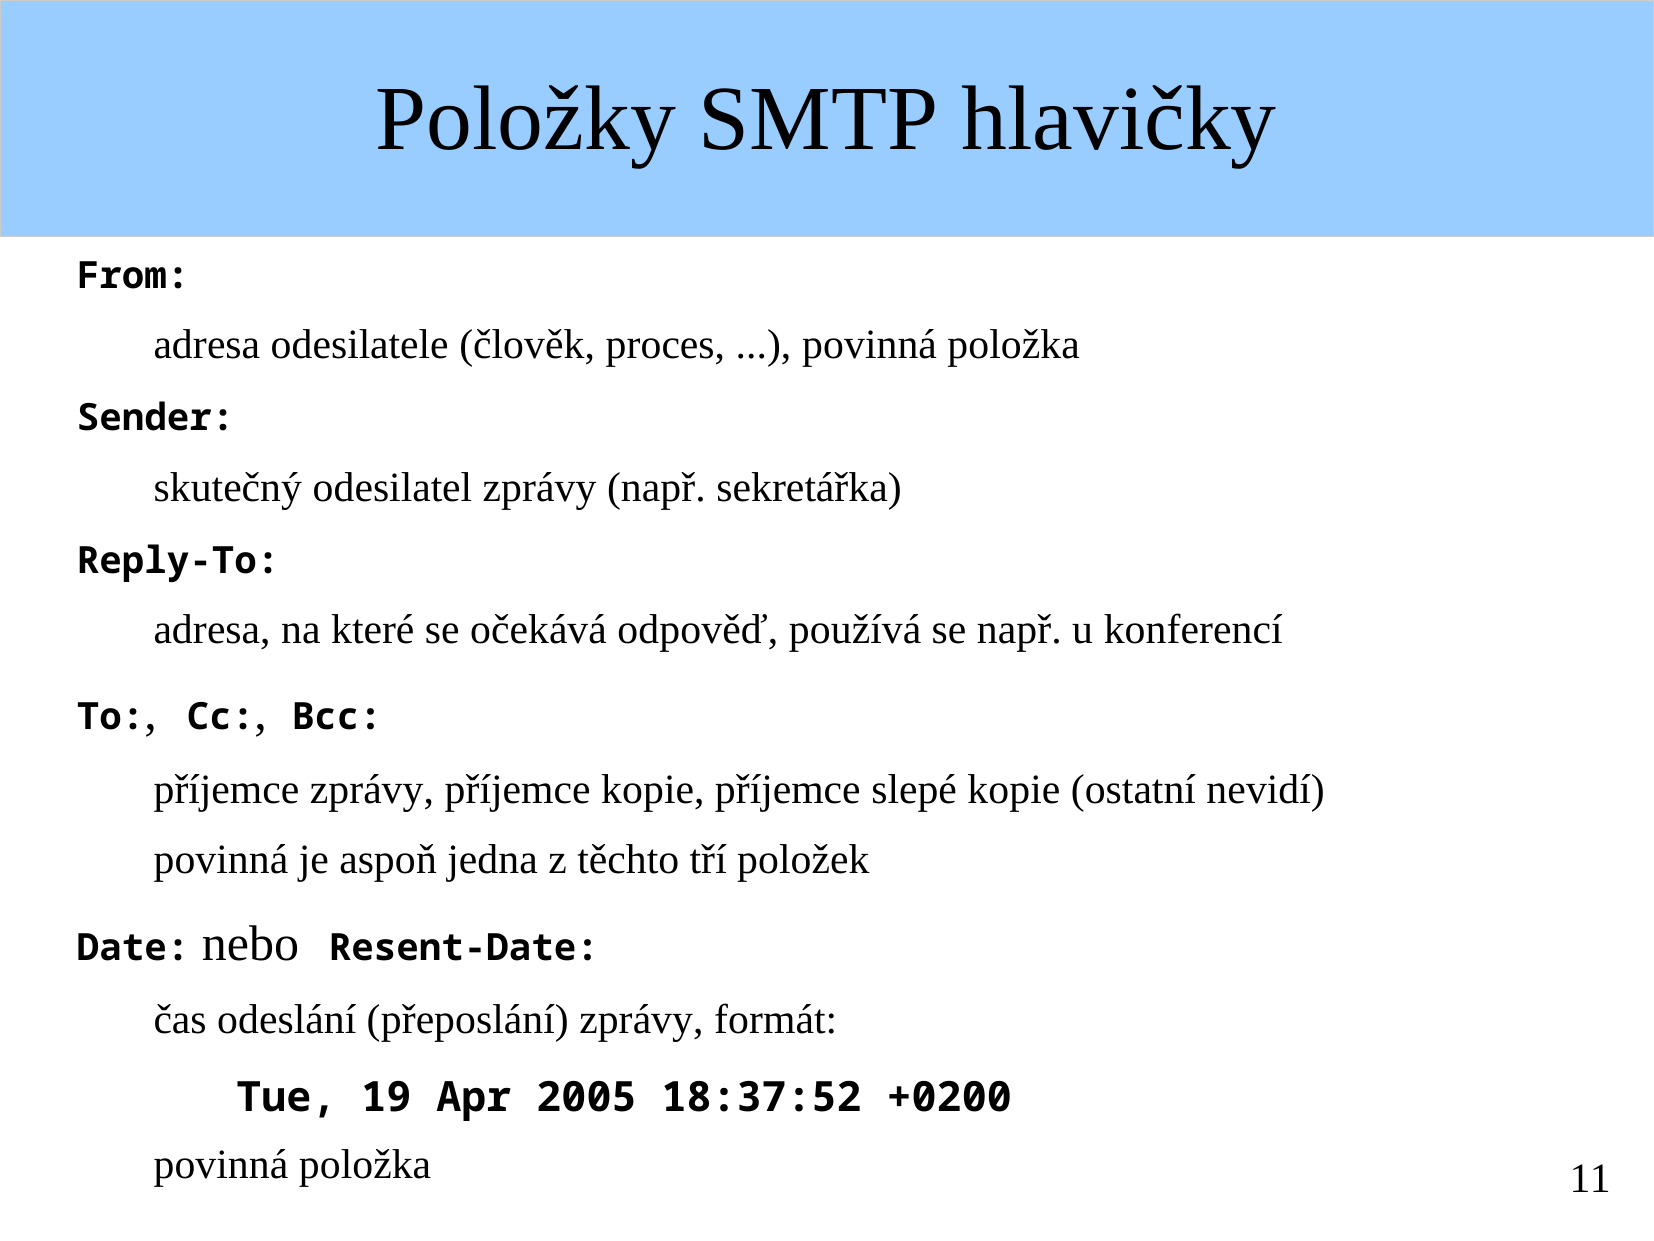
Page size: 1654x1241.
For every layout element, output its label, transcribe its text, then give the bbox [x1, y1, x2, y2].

title Položky SMTP hlavičky [0, 0, 1654, 237]
list From: adresa odesilatele (člověk, proces, ...), povinná položka Sender: skutečný odesilatel zprávy (např. sekretářka) Reply-To: adresa, na které se očekává odpověď, používá se např. u konferencí To:, Cc:, Bcc: příjemce zprávy, příjemce kopie, příjemce slepé kopie (ostatní nevidí) povinná je aspoň jedna z těchto tří položek Date: nebo Resent-Date: čas odeslání (přeposlání) zprávy, formát: Tue, 19 Apr 2005 18:37:52 +0200 povinná položka [59, 248, 1625, 1169]
